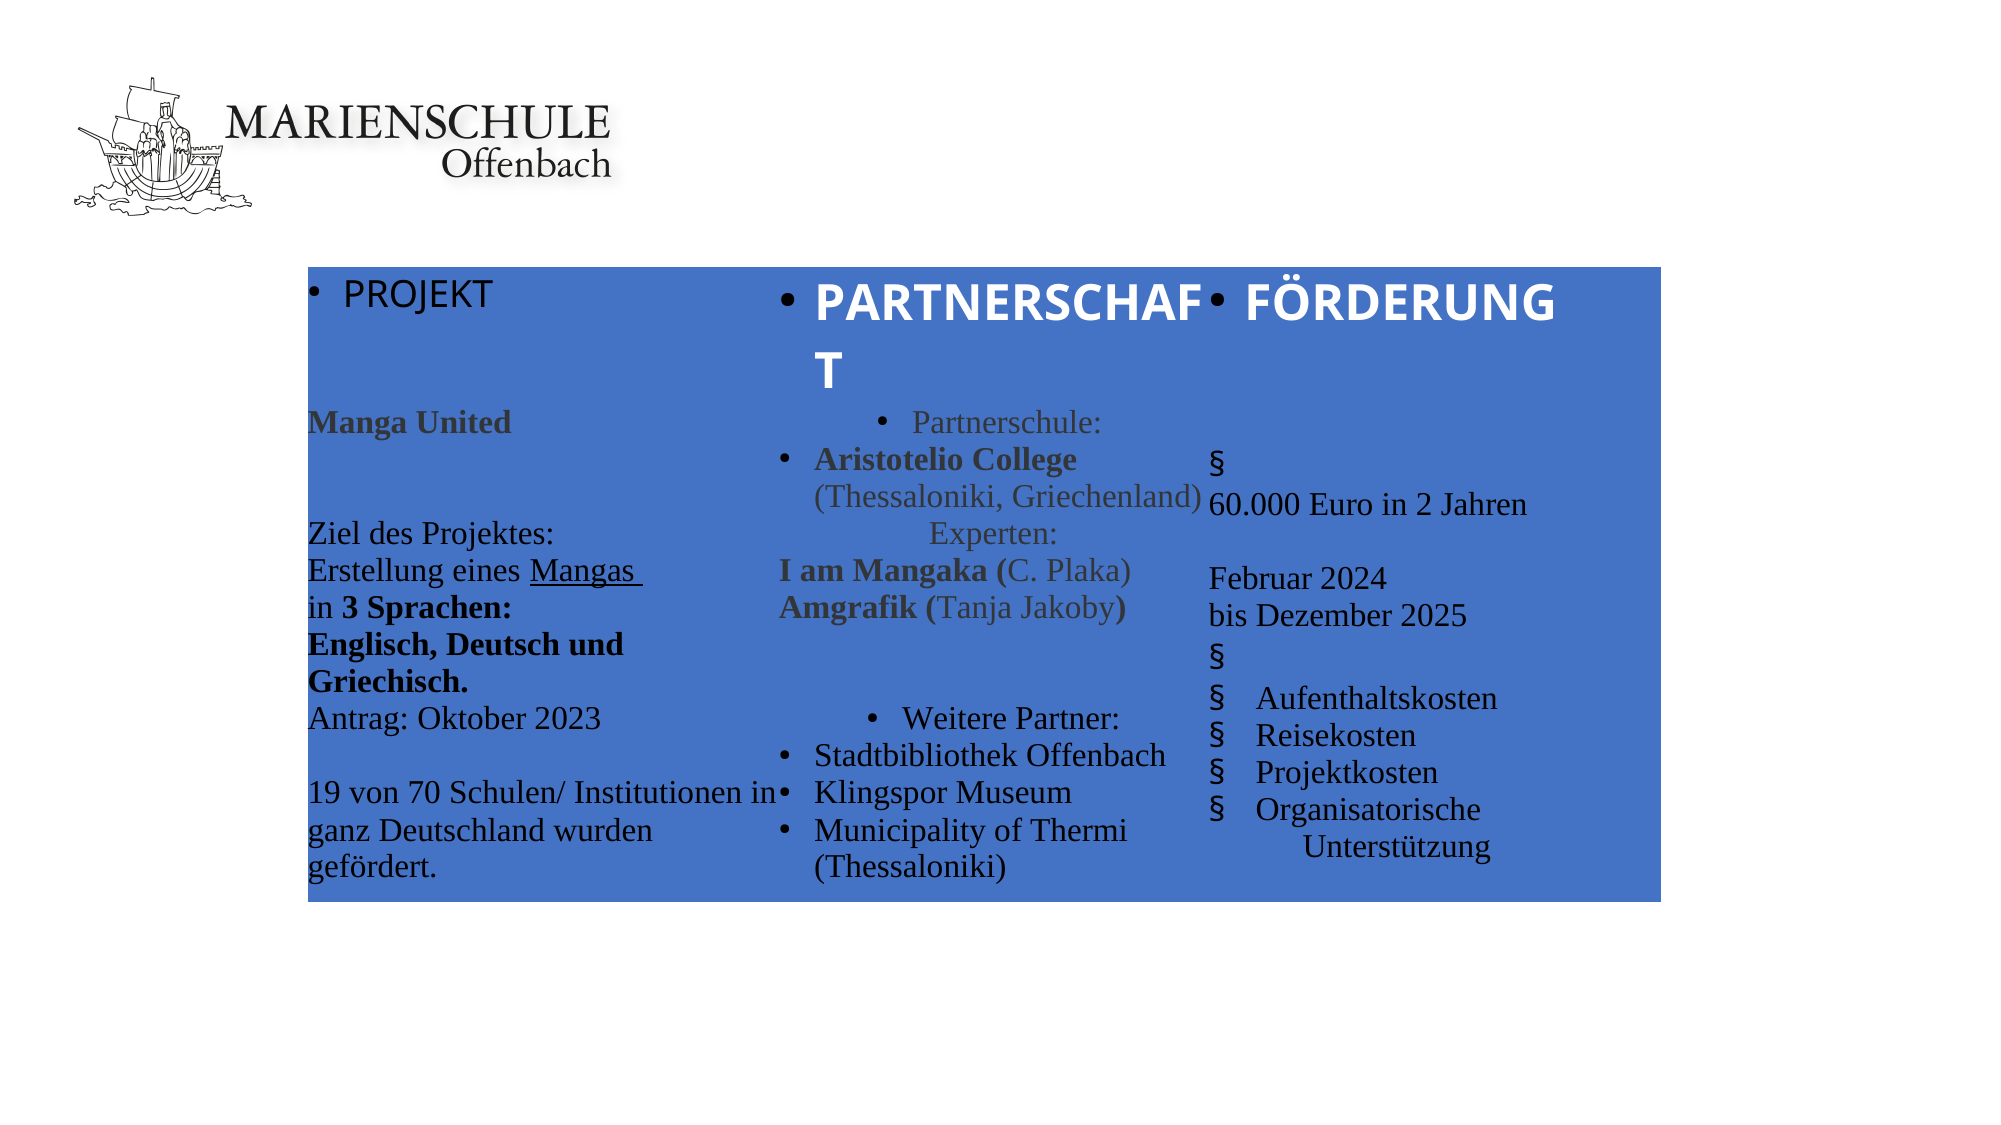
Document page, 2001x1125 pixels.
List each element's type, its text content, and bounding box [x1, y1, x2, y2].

table_header PARTNERSCHAFT [779, 267, 1209, 404]
table_cell Experten: I am Mangaka (C. Plaka) Amgrafik (Tanja Jakoby) [779, 515, 1209, 700]
table_cell Weitere Partner: Stadtbibliothek Offenbach Klingspor Museum Municipality of Thermi (Thessaloniki) [779, 700, 1209, 902]
picture [73, 77, 627, 216]
table_cell Partnerschule: Aristotelio College (Thessaloniki, Griechenland) [779, 404, 1209, 515]
table_header PROJEKT [308, 267, 779, 404]
table_header FÖRDERUNG [1209, 267, 1661, 404]
table_cell Ziel des Projektes: Erstellung eines Mangas in 3 Sprachen: Englisch, Deutsch und Griechisch. [308, 515, 779, 700]
table_cell 60.000 Euro in 2 Jahren Februar 2024 bis Dezember 2025 Aufenthaltskosten Reisekosten Projektkosten Organisatorische Unterstützung [1209, 404, 1661, 902]
table_cell Antrag: Oktober 2023 19 von 70 Schulen/ Institutionen in ganz Deutschland wurden gefördert. [308, 700, 779, 902]
table_cell Manga United [308, 404, 779, 515]
